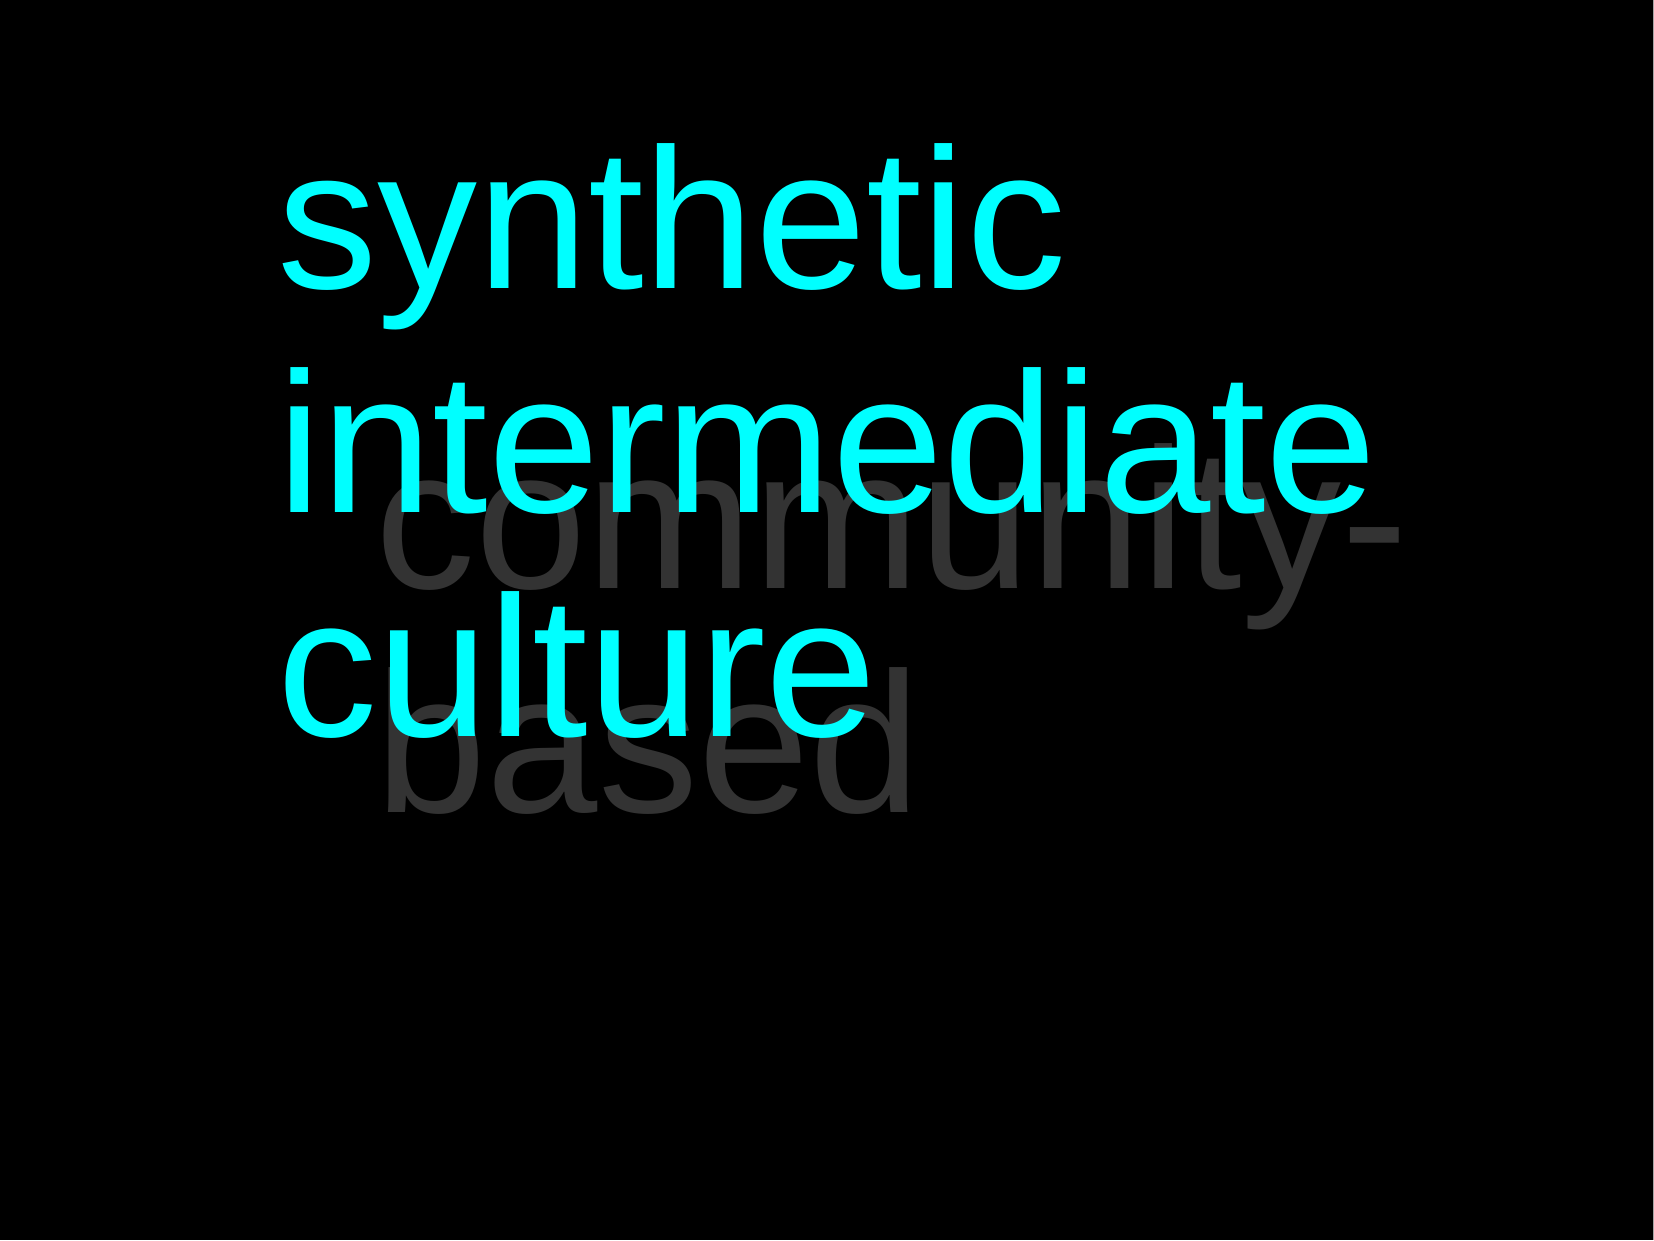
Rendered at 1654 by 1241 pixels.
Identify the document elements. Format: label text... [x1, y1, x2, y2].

text_box synthetic intermediate culture [262, 100, 1393, 787]
text_box community- based [360, 400, 1426, 863]
